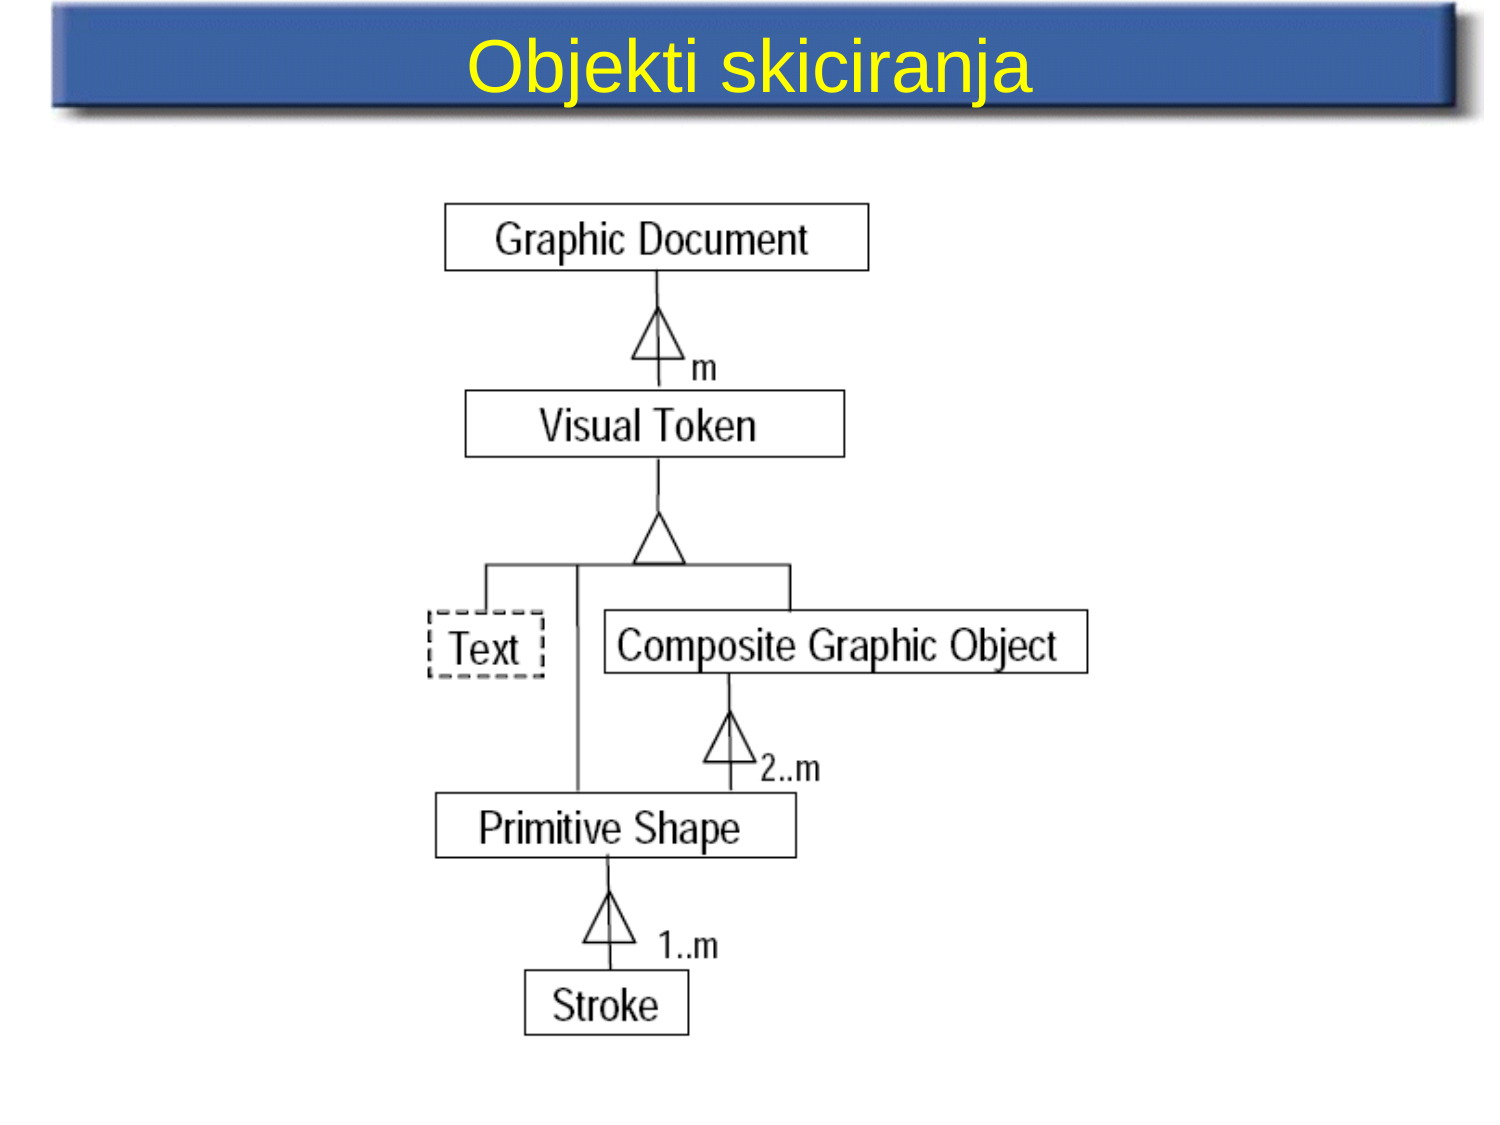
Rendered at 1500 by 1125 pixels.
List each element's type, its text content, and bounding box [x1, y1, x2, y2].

title Objekti skiciranja [75, 0, 1426, 126]
picture [300, 196, 1200, 1085]
picture [50, 0, 1484, 127]
